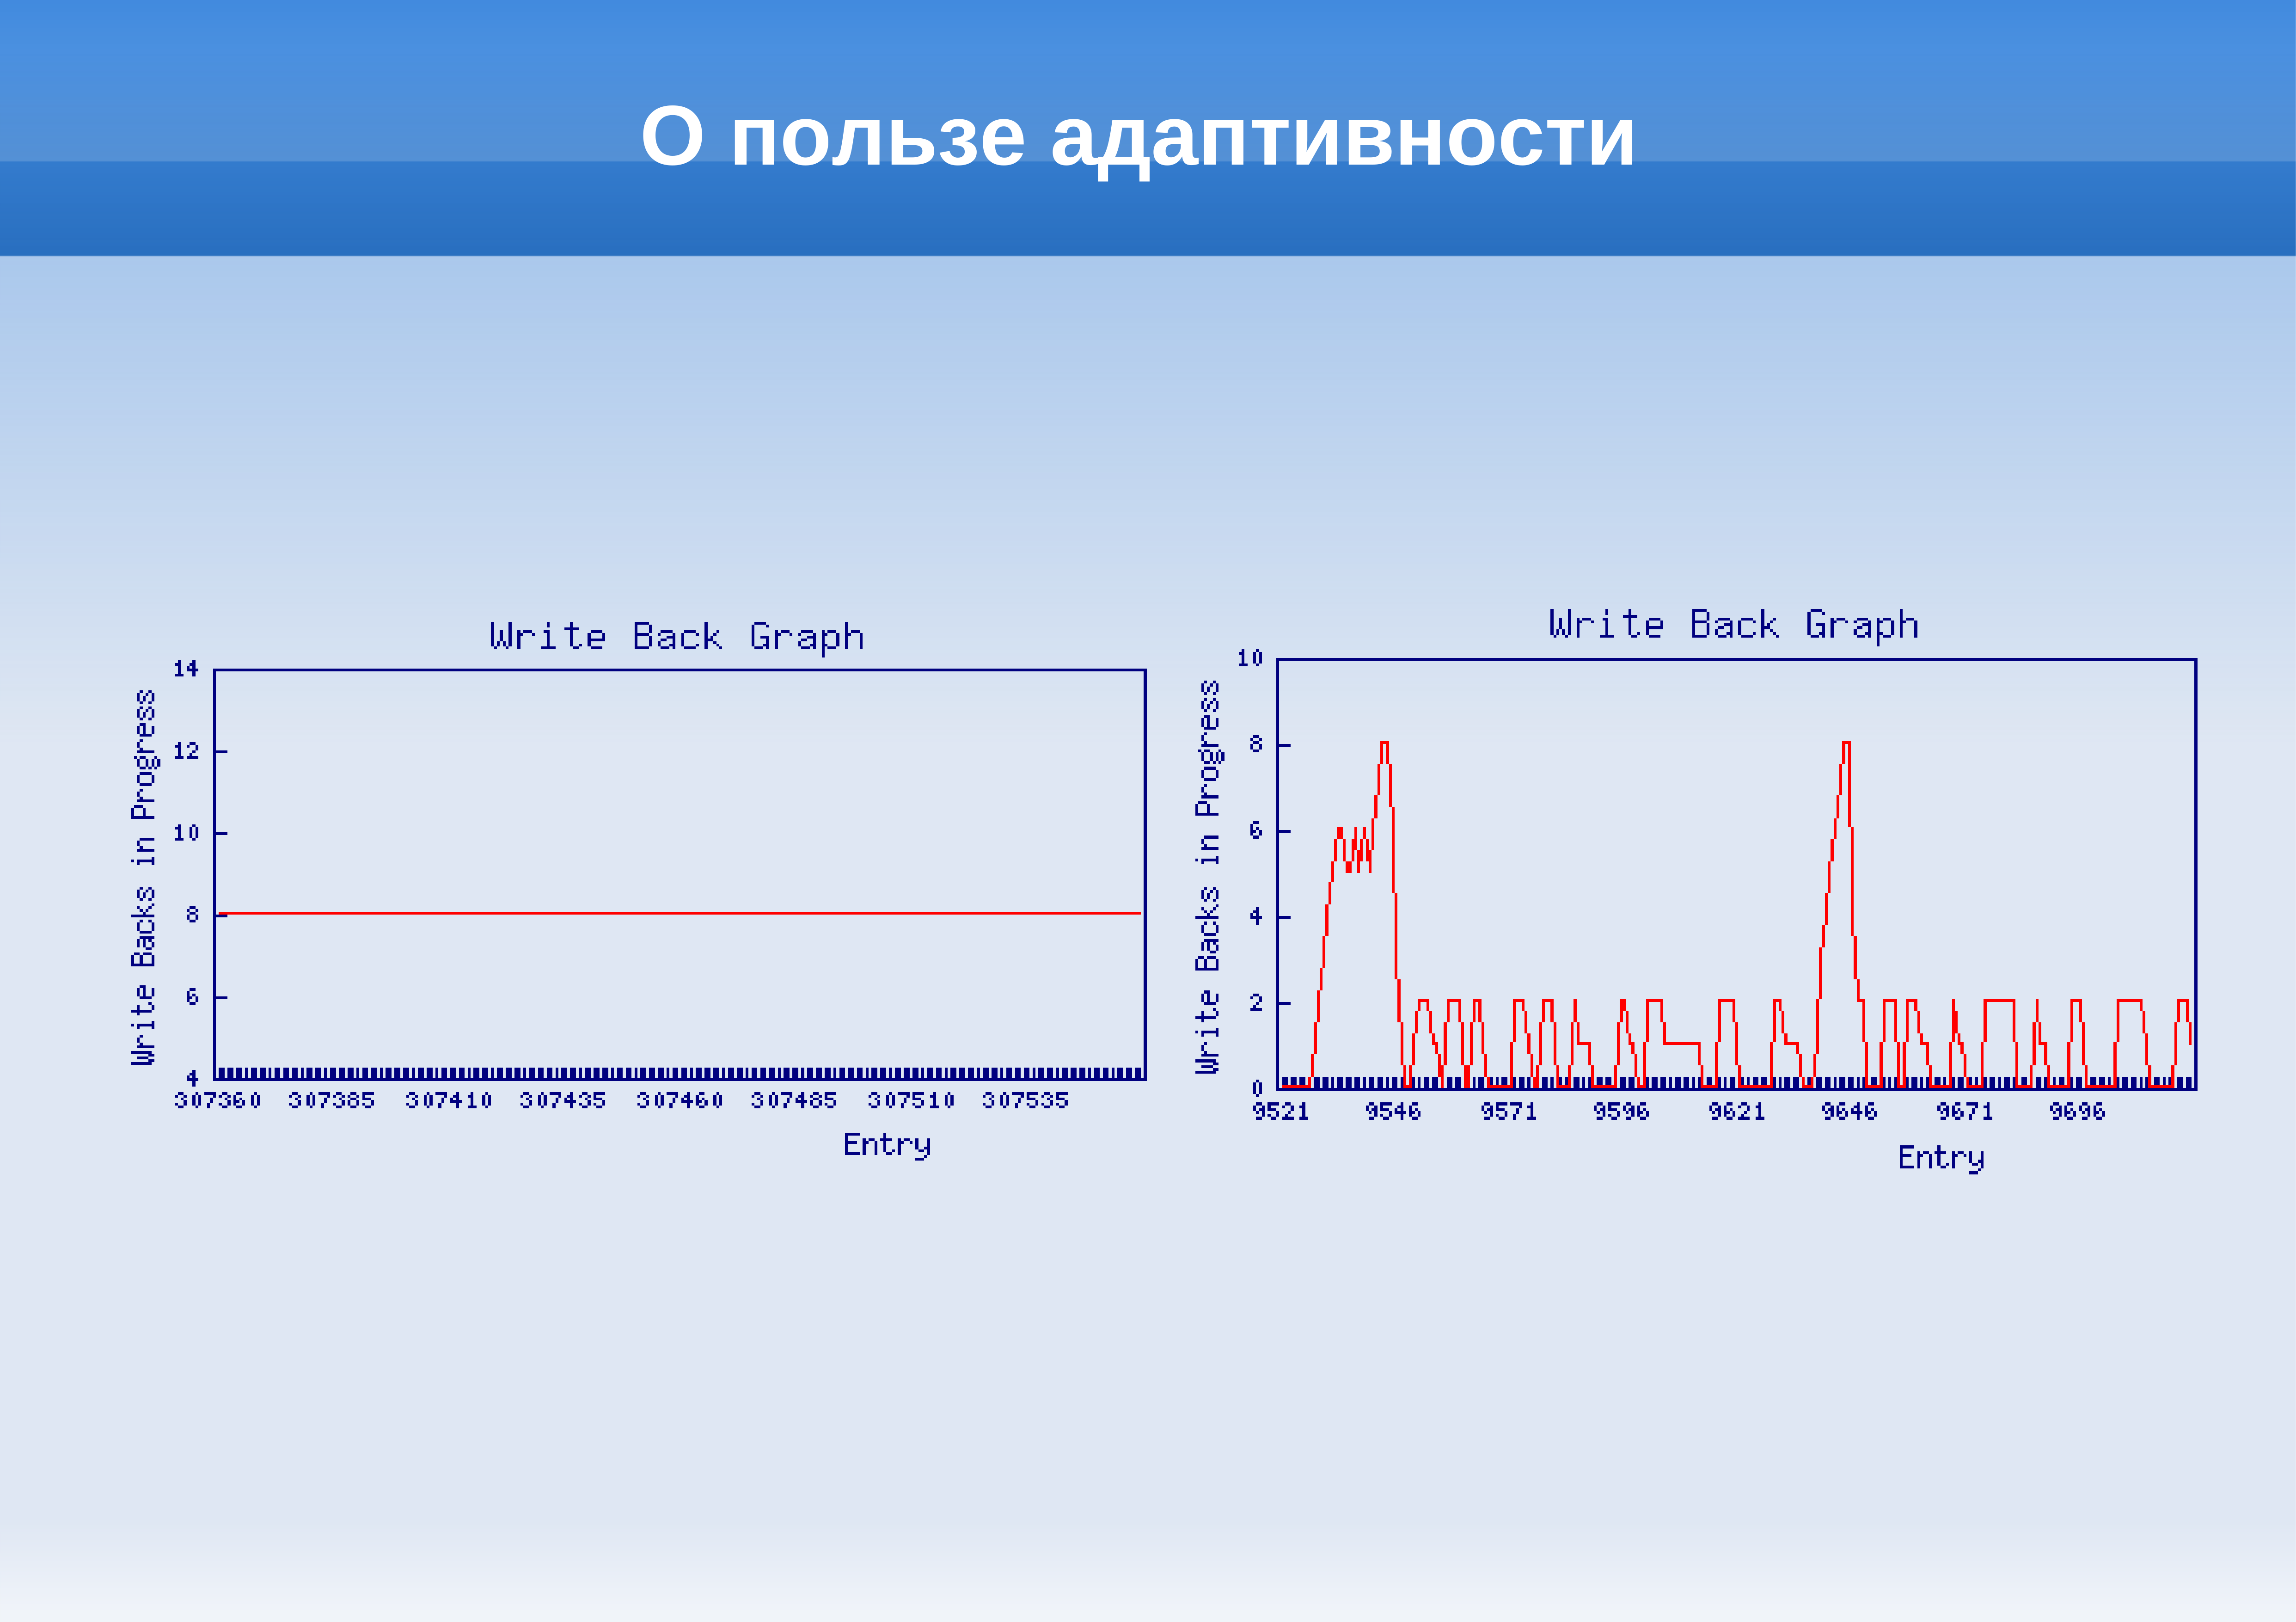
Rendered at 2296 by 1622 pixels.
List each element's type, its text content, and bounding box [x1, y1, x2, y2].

picture [0, 0, 2296, 1622]
chart [115, 379, 2181, 1450]
title О пользе адаптивности [106, 3, 2173, 268]
